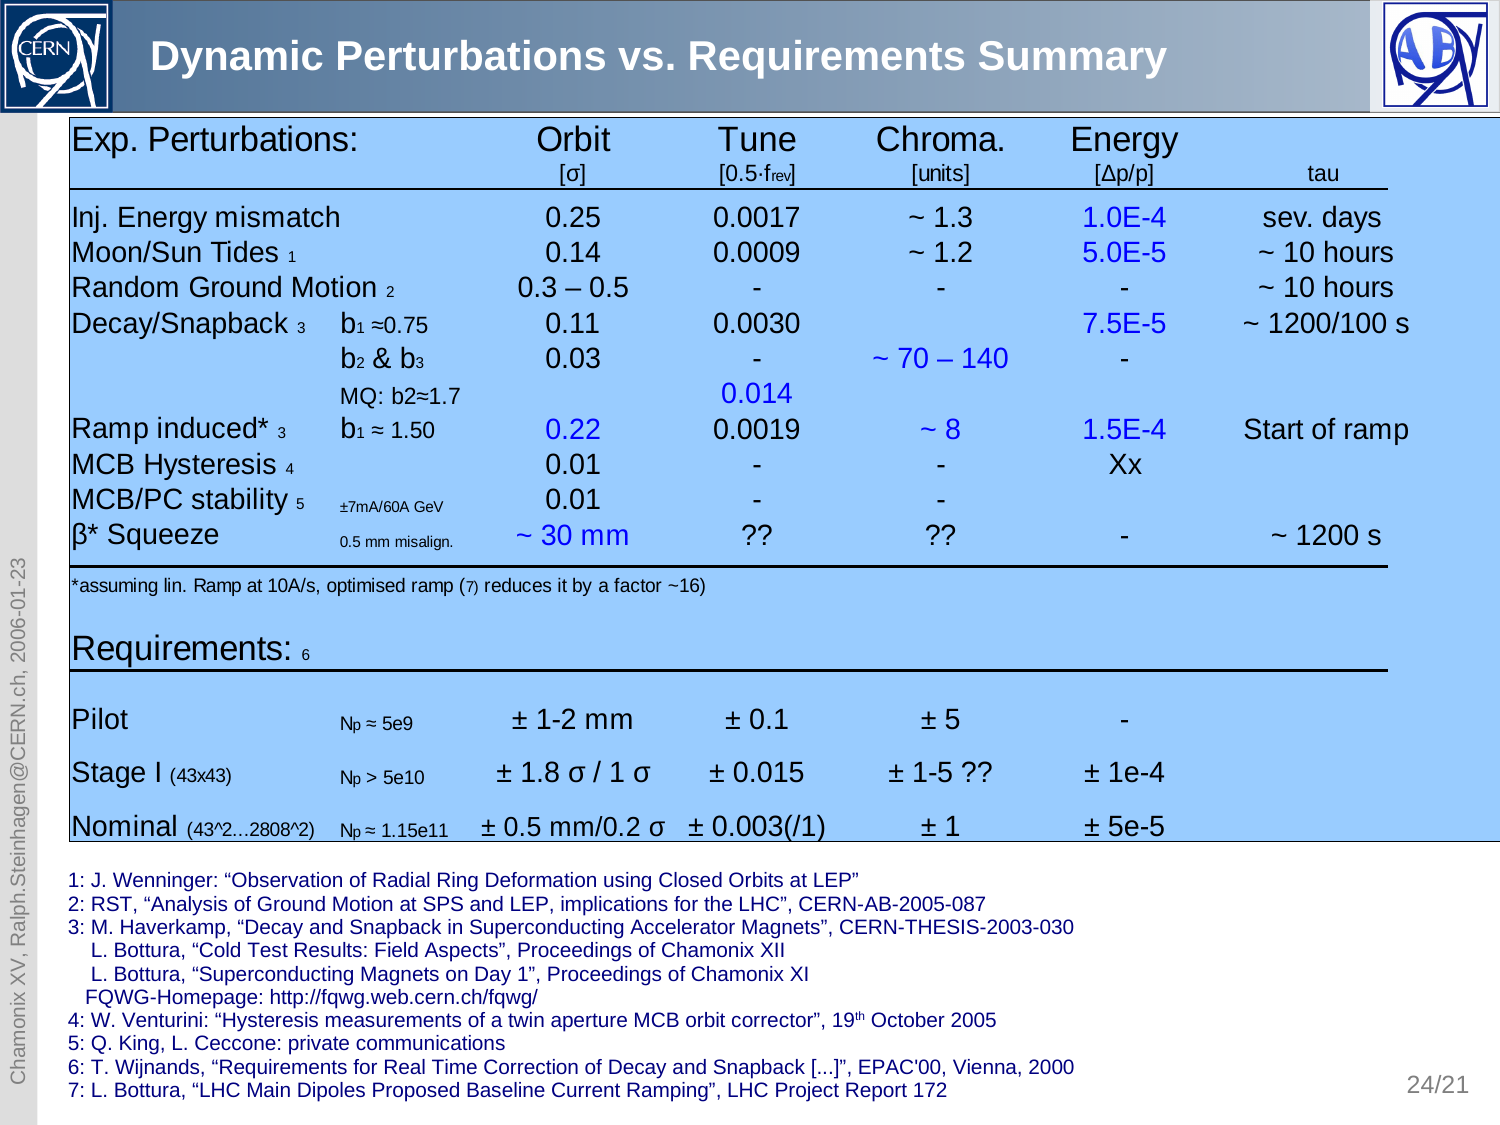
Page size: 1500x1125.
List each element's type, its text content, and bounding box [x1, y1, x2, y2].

picture [1382, 1, 1489, 108]
picture [0, 0, 113, 113]
text_box 1: J. Wenninger: “Observation of Radial Ring Deformation using Closed Orbits at LEP” 2: RST, “Analysis of Ground Motion at SPS and LEP, implications for the LHC”, CERN-AB-2005-087 3: M. Haverkamp, “Decay and Snapback in Superconducting Accelerator Magnets”, CERN-THESIS-2003-030 L. Bottura, “Cold Test Results: Field Aspects”, Proceedings of Chamonix XII L. Bottura, “Superconducting Magnets on Day 1”, Proceedings of Chamonix XI FQWG-Homepage: http://fqwg.web.cern.ch/fqwg/ 4: W. Venturini: “Hysteresis measurements of a twin aperture MCB orbit corrector”, 19th October 2005 5: Q. King, L. Ceccone: private communications 6: T. Wijnands, “Requirements for Real Time Correction of Decay and Snapback [...]”, EPAC'00, Vienna, 2000 7: L. Bottura, “LHC Main Dipoles Proposed Baseline Current Ramping”, LHC Project Report 172 [53, 861, 1471, 1111]
chart [69, 117, 1500, 842]
title Dynamic Perturbations vs. Requirements Summary [150, 0, 1201, 113]
